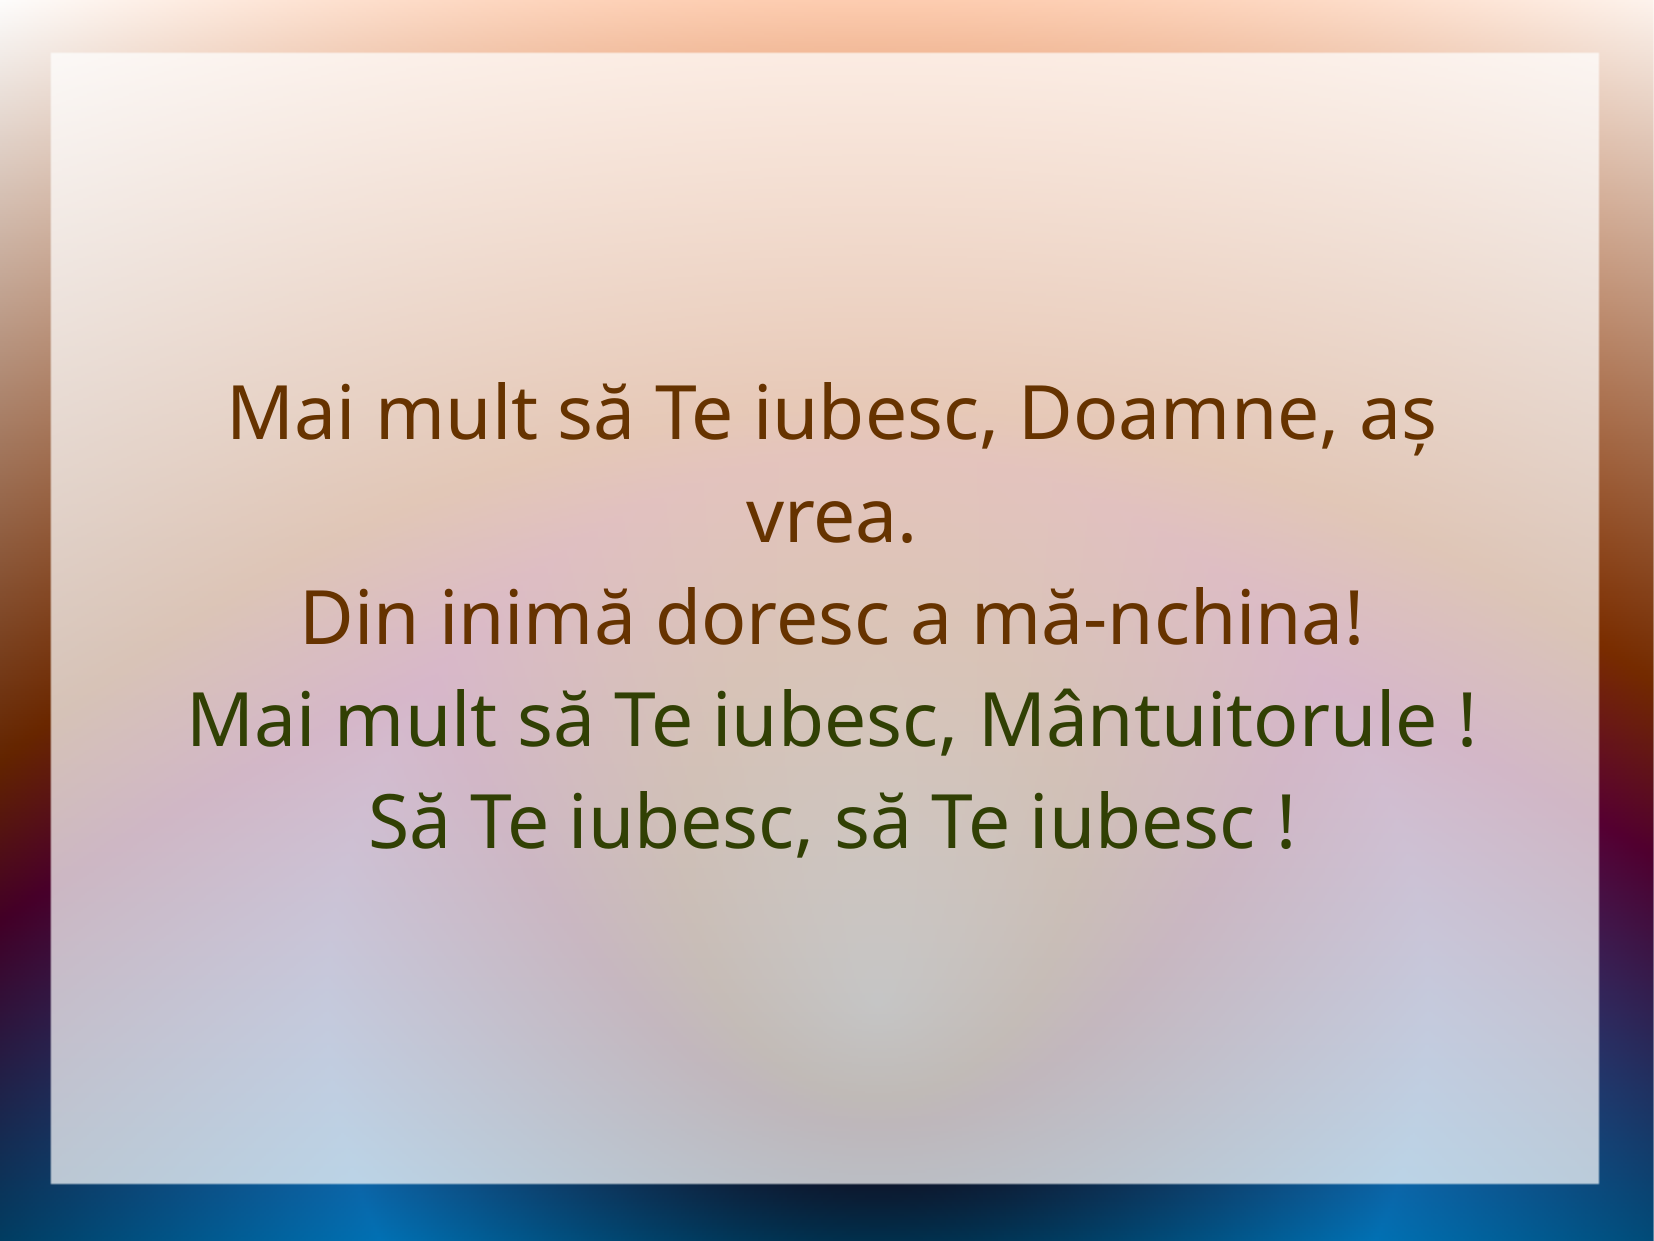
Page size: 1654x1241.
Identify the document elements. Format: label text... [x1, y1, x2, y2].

picture [0, 0, 1654, 1241]
text_box Mai mult să Te iubesc, Doamne, aş vrea. Din inimă doresc a mă-nchina! Mai mult să Te iubesc, Mântuitorule ! Să Te iubesc, să Te iubesc ! [142, 352, 1522, 729]
